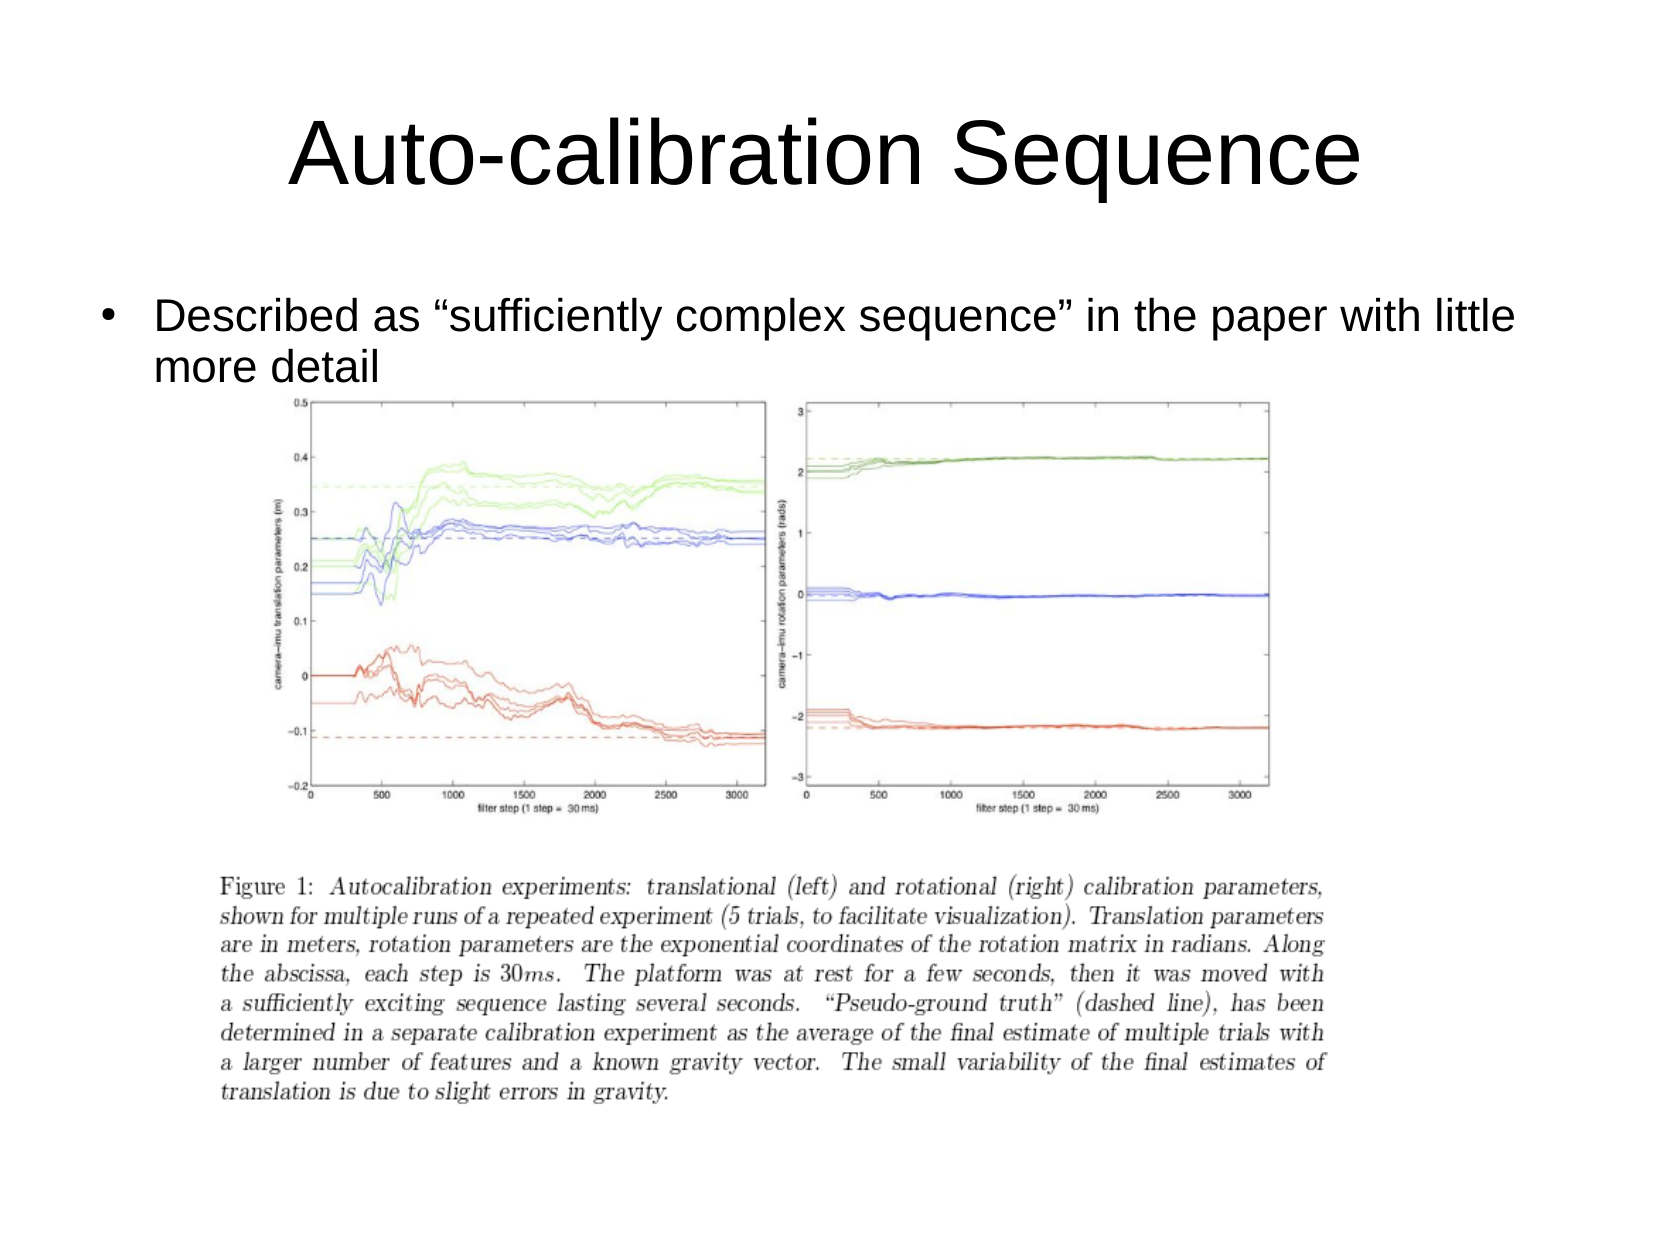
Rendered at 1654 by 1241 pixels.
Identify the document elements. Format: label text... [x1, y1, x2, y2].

title Auto-calibration Sequence [82, 49, 1571, 257]
picture [210, 389, 1349, 1110]
list Described as “sufficiently complex sequence” in the paper with little more detail [82, 290, 1571, 1010]
